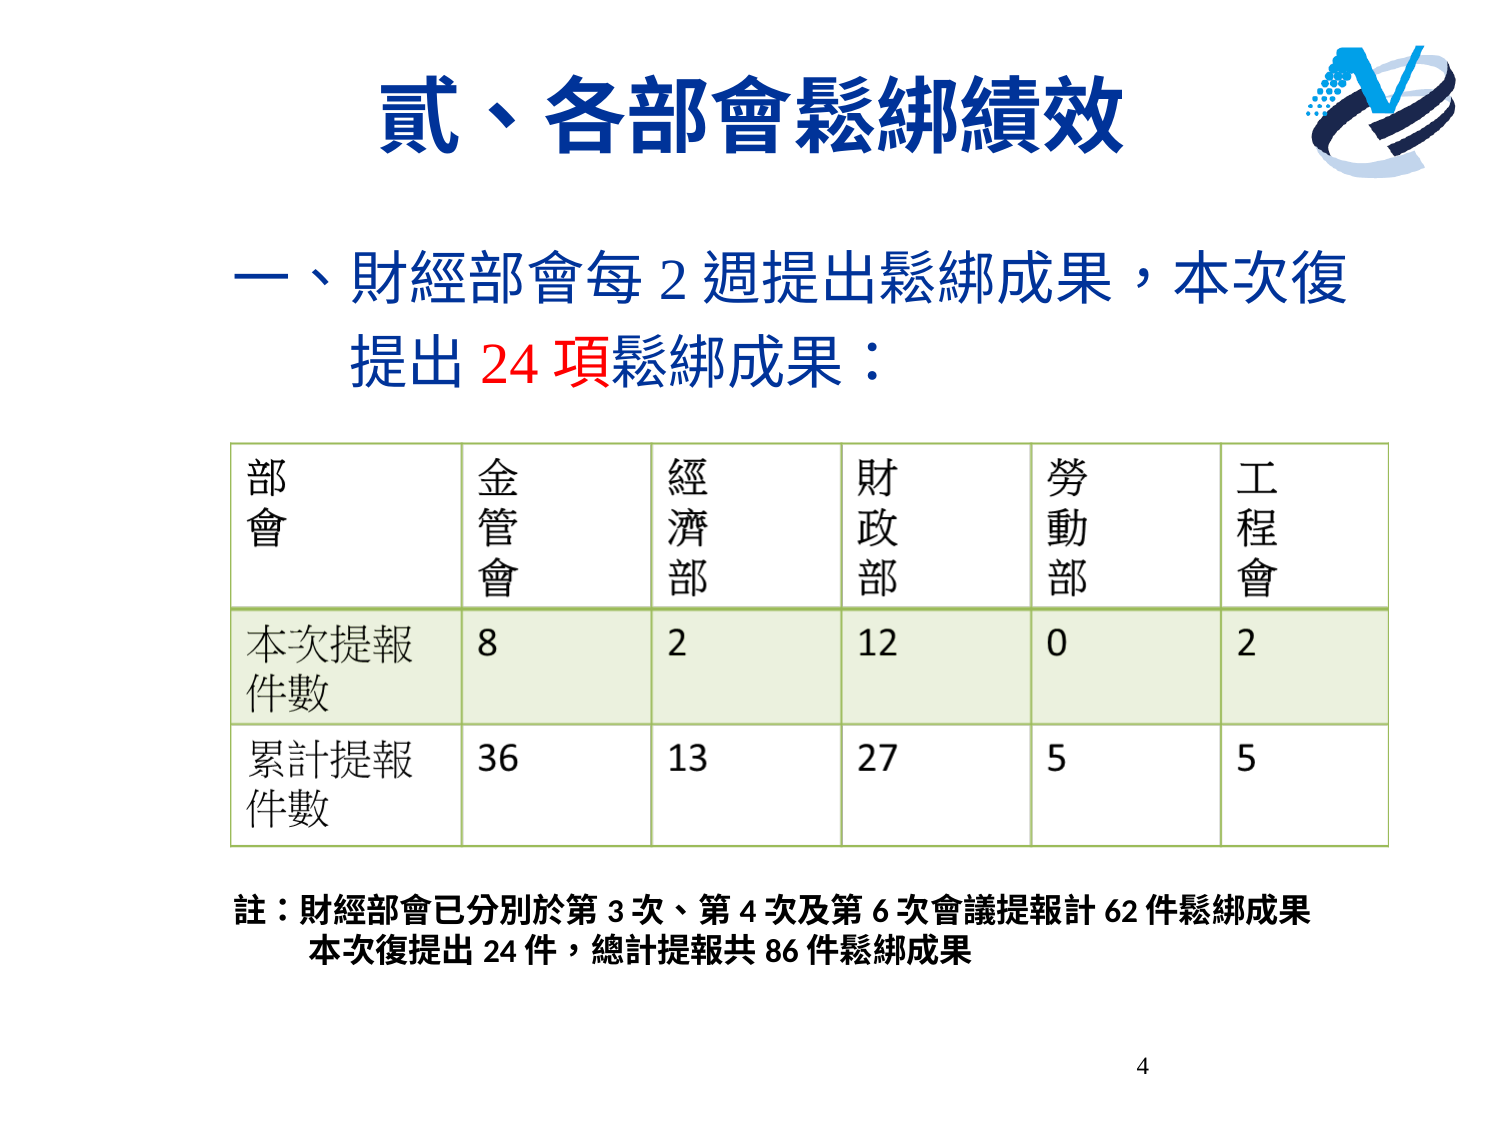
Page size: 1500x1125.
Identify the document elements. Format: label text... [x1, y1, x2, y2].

title 貳、各部會鬆綁績效 [76, 19, 1427, 207]
picture [230, 438, 1389, 857]
text_box 註：財經部會已分別於第3次、第4次及第6次會議提報計62件鬆綁成果 本次復提出24件，總計提報共86件鬆綁成果 [218, 881, 1341, 978]
text_box 4 [1121, 1035, 1472, 1095]
list 一、財經部會每2週提出鬆綁成果，本次復提出24項鬆綁成果： [100, 219, 1365, 953]
